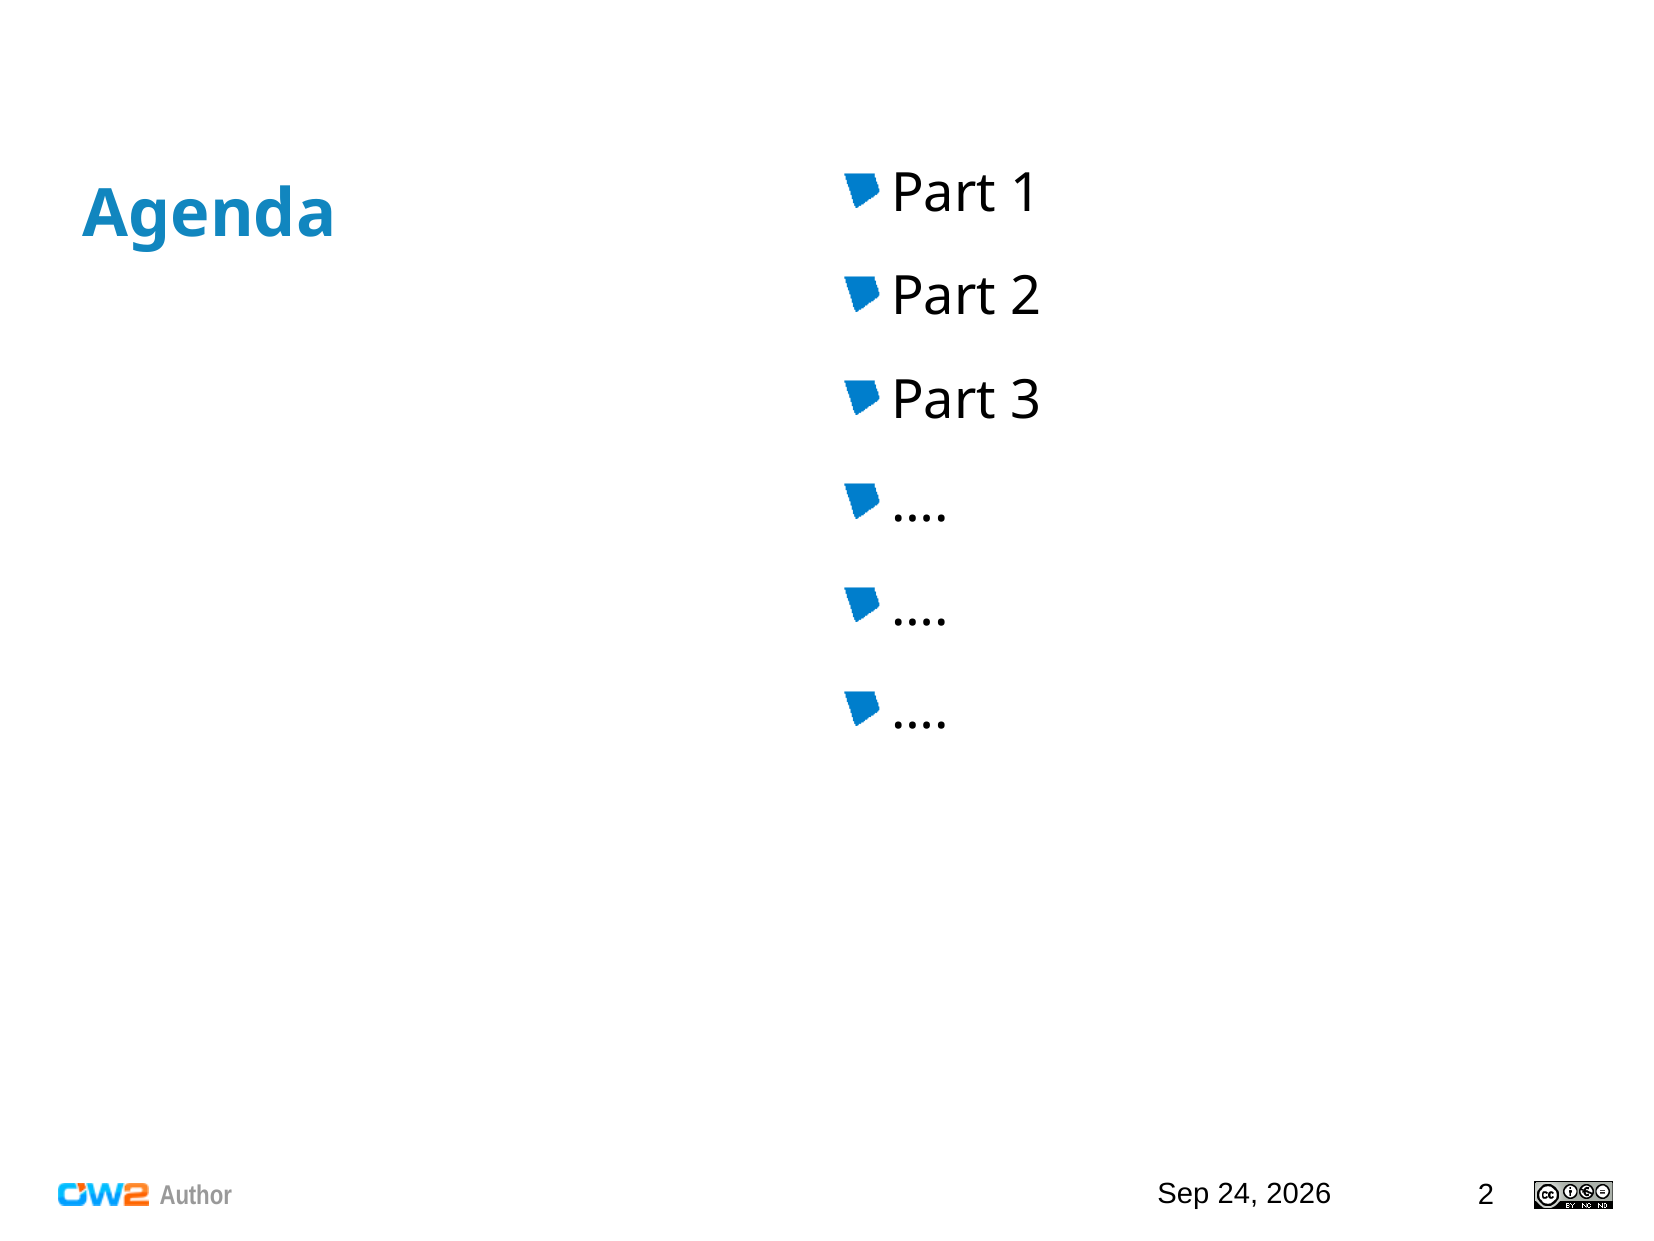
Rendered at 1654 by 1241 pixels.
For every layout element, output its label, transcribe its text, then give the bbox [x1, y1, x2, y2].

picture [58, 1183, 149, 1206]
title Agenda [82, 165, 756, 396]
picture [1534, 1181, 1613, 1209]
list Part 1 Part 2 Part 3 …. …. …. [808, 153, 1565, 1081]
